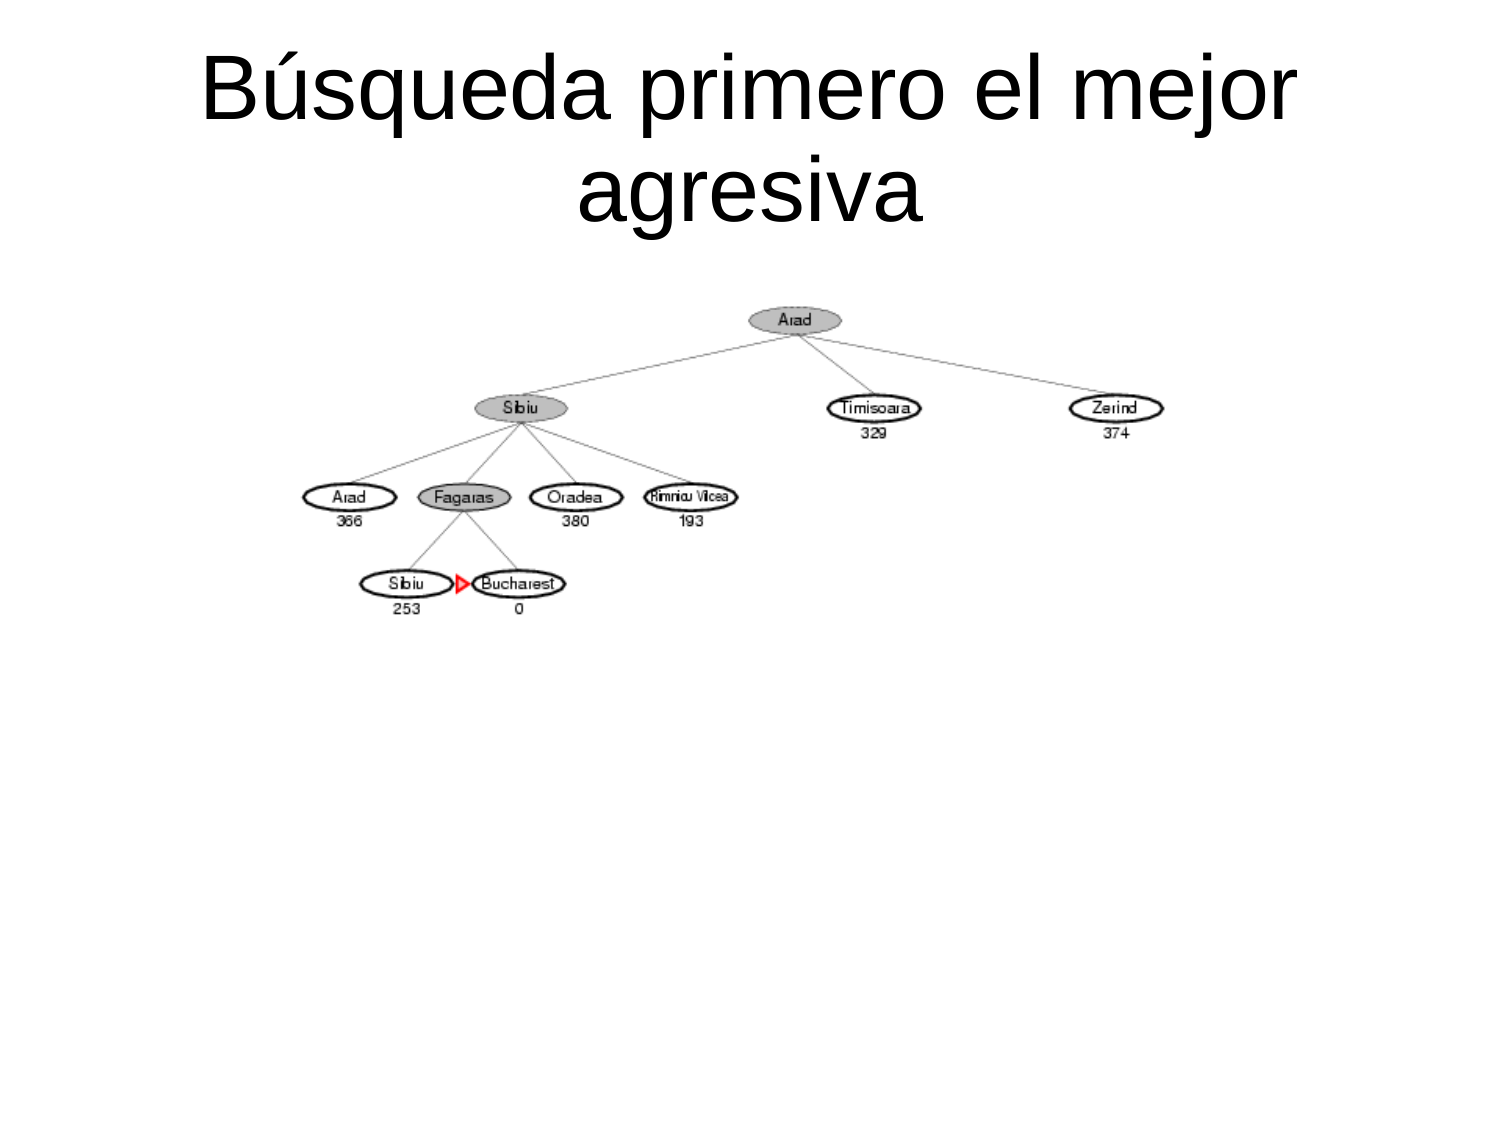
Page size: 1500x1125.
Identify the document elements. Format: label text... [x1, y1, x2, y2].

title Búsqueda primero el mejor agresiva [75, 24, 1426, 254]
picture [287, 299, 1185, 627]
